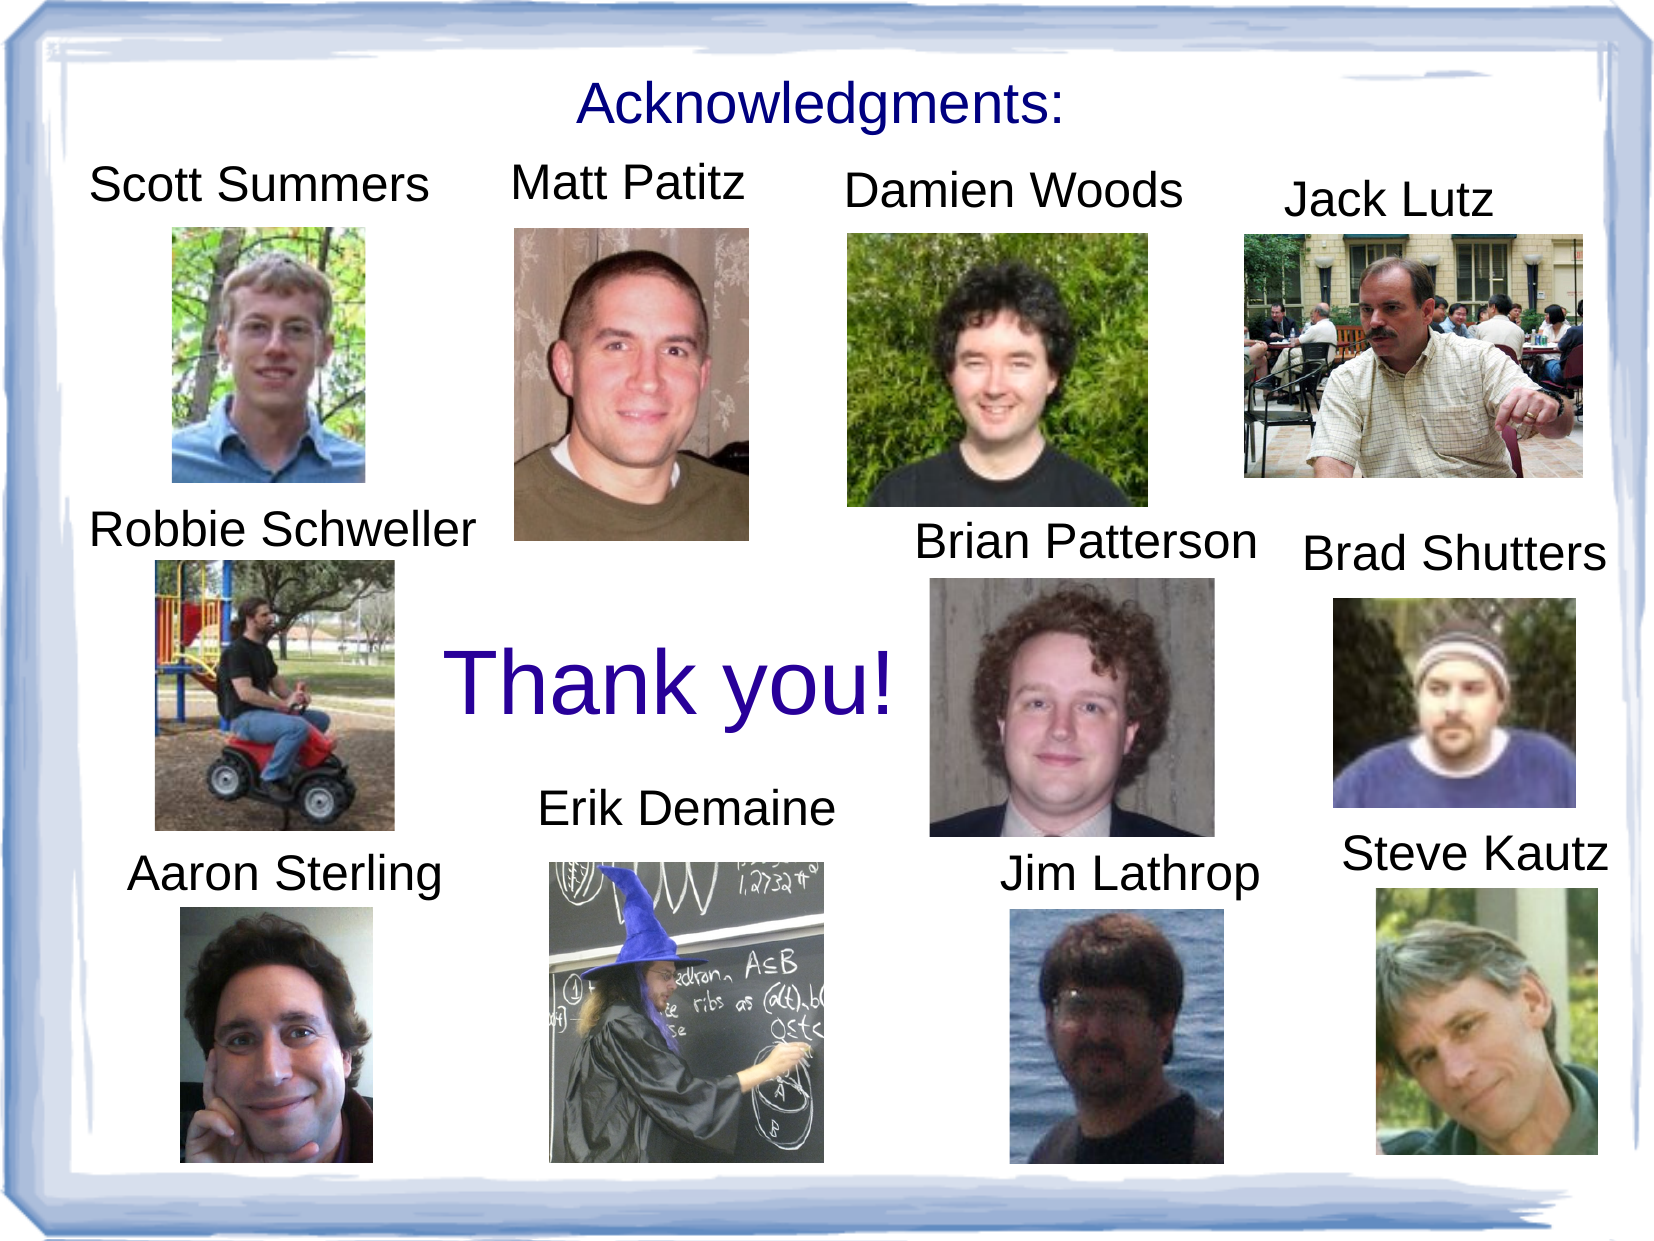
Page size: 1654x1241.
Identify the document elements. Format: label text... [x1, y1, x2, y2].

picture [0, 0, 1654, 1241]
text_box Scott Summers [73, 149, 497, 220]
text_box Acknowledgments: [108, 63, 1534, 143]
text_box Erik Demaine [522, 773, 974, 844]
text_box Aaron Sterling [112, 838, 564, 909]
text_box Jim Lathrop [984, 838, 1311, 909]
text_box Robbie Schweller [73, 493, 526, 565]
text_box Steve Kautz [1326, 817, 1654, 889]
text_box Thank you! [402, 582, 938, 783]
text_box Jack Lutz [1269, 163, 1654, 235]
text_box Damien Woods [828, 154, 1223, 226]
text_box Brad Shutters [1287, 517, 1654, 589]
text_box Matt Patitz [495, 146, 833, 218]
text_box Brian Patterson [899, 506, 1352, 577]
